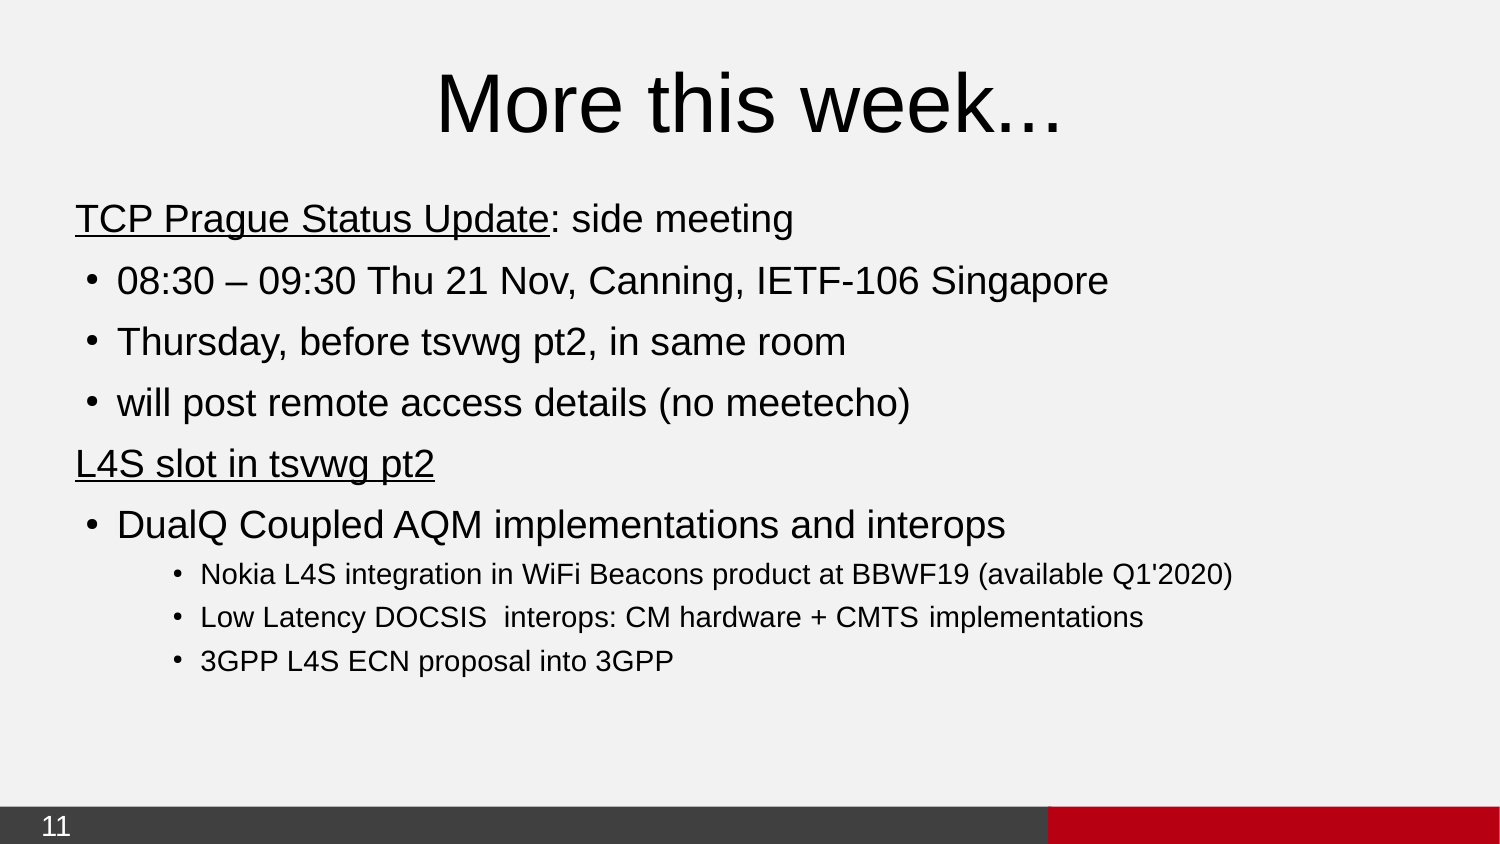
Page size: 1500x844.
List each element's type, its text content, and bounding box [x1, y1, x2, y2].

list TCP Prague Status Update: side meeting 08:30 – 09:30 Thu 21 Nov, Canning, IETF-106 Singapore Thursday, before tsvwg pt2, in same room will post remote access details (no meetecho) L4S slot in tsvwg pt2 DualQ Coupled AQM implementations and interops Nokia L4S integration in WiFi Beacons product at BBWF19 (available Q1'2020) Low Latency DOCSIS interops: CM hardware + CMTS implementations 3GPP L4S ECN proposal into 3GPP [75, 197, 1425, 682]
title More this week... [75, 33, 1425, 175]
